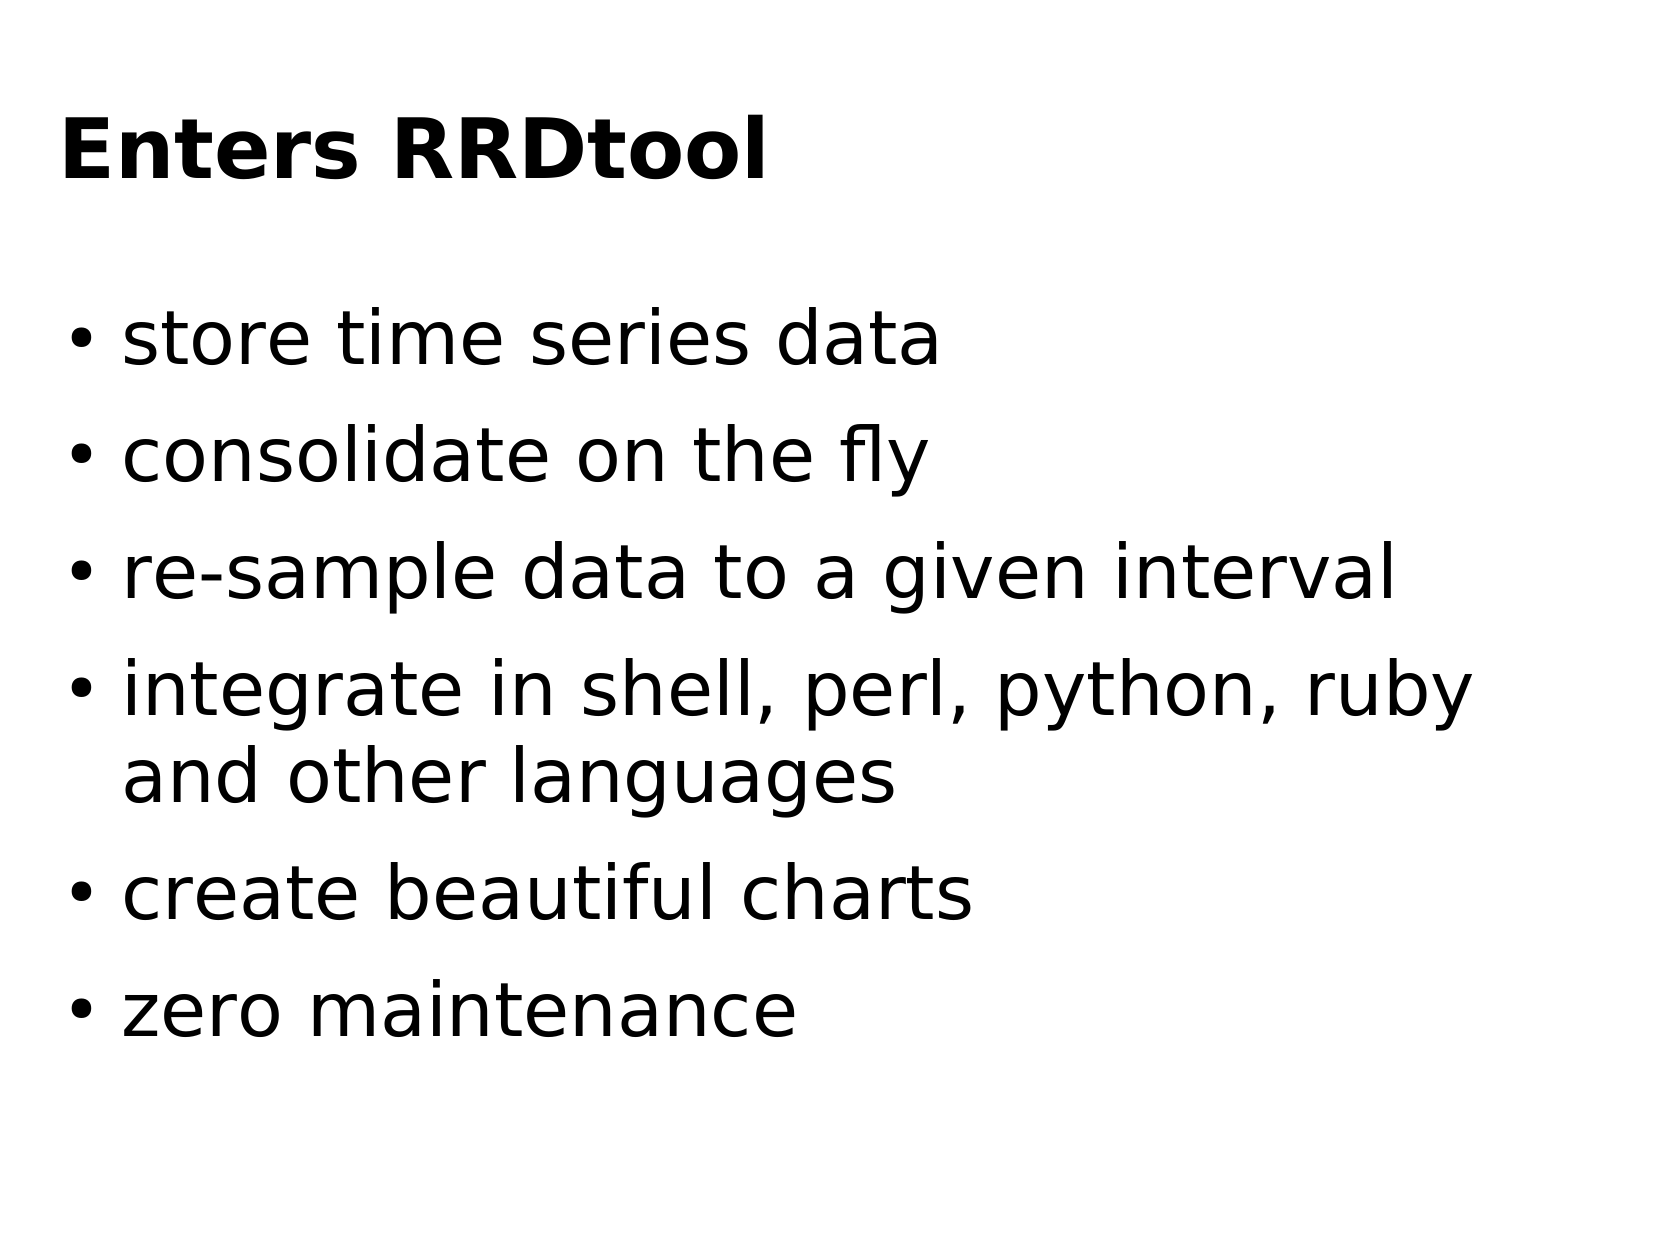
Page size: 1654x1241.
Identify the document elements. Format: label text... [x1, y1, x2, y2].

title Enters RRDtool [59, 75, 1607, 225]
list store time series data consolidate on the fly re-sample data to a given interval integrate in shell, perl, python, ruby and other languages create beautiful charts zero maintenance [50, 295, 1571, 1099]
